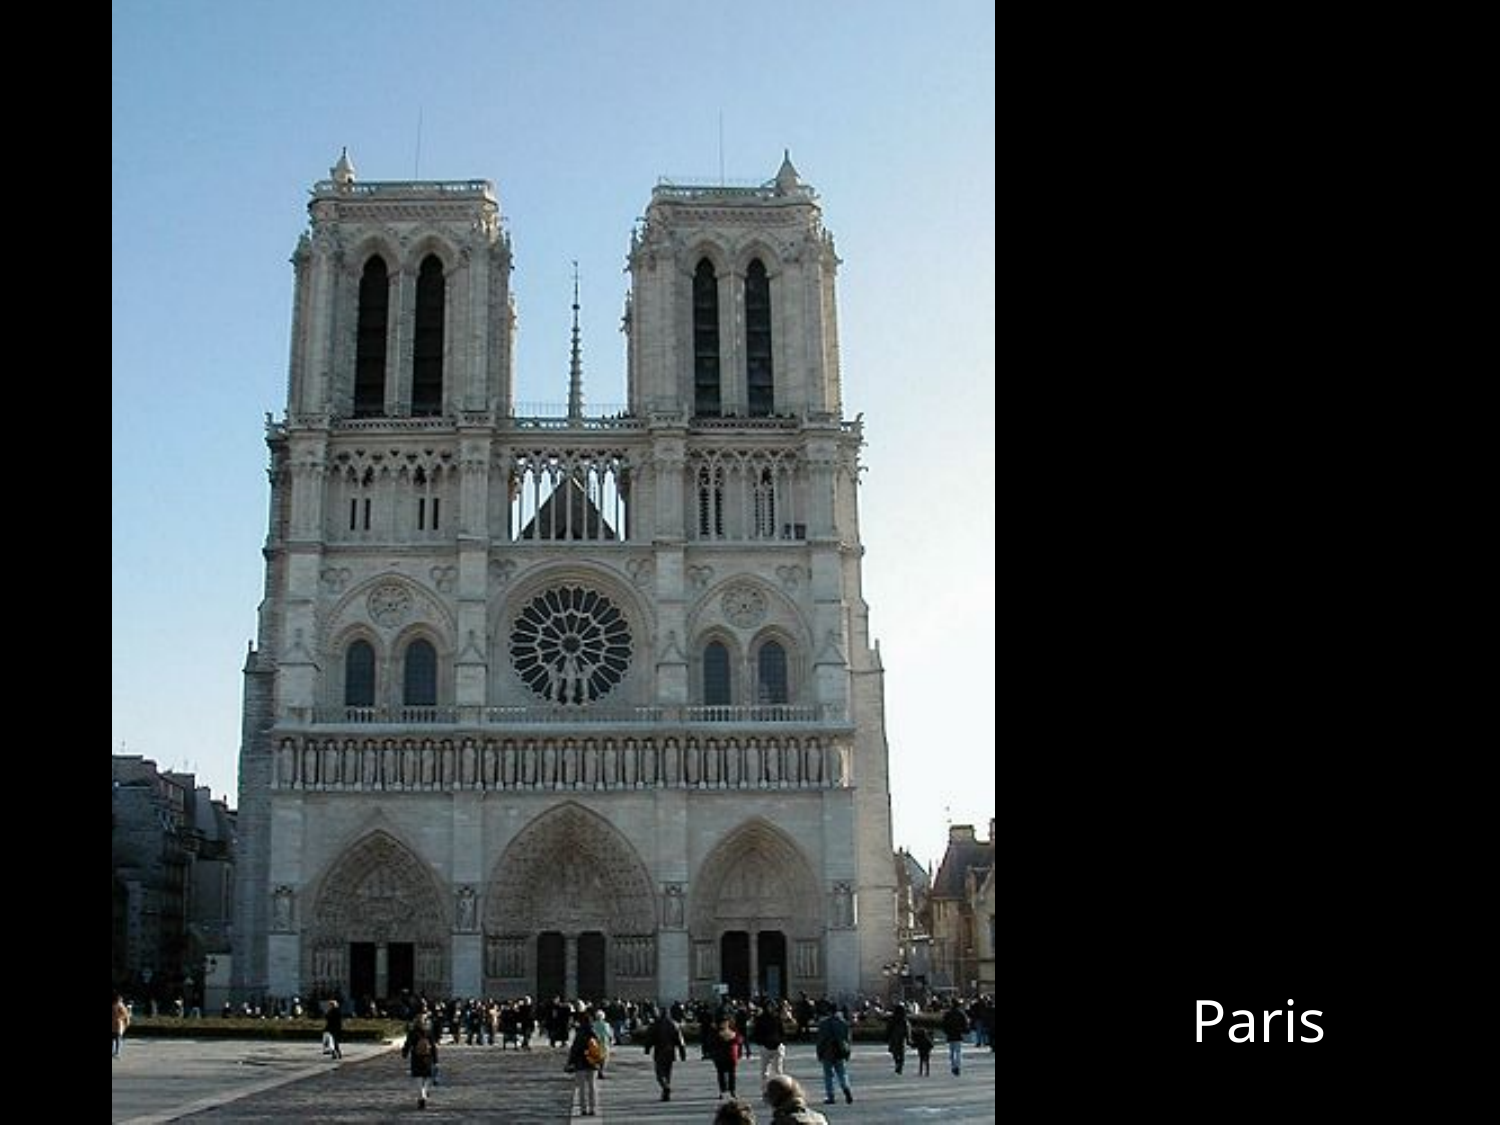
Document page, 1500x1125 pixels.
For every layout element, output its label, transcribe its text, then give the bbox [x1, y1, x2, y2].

text_box Paris [1176, 976, 1342, 1062]
picture [112, 0, 995, 1125]
